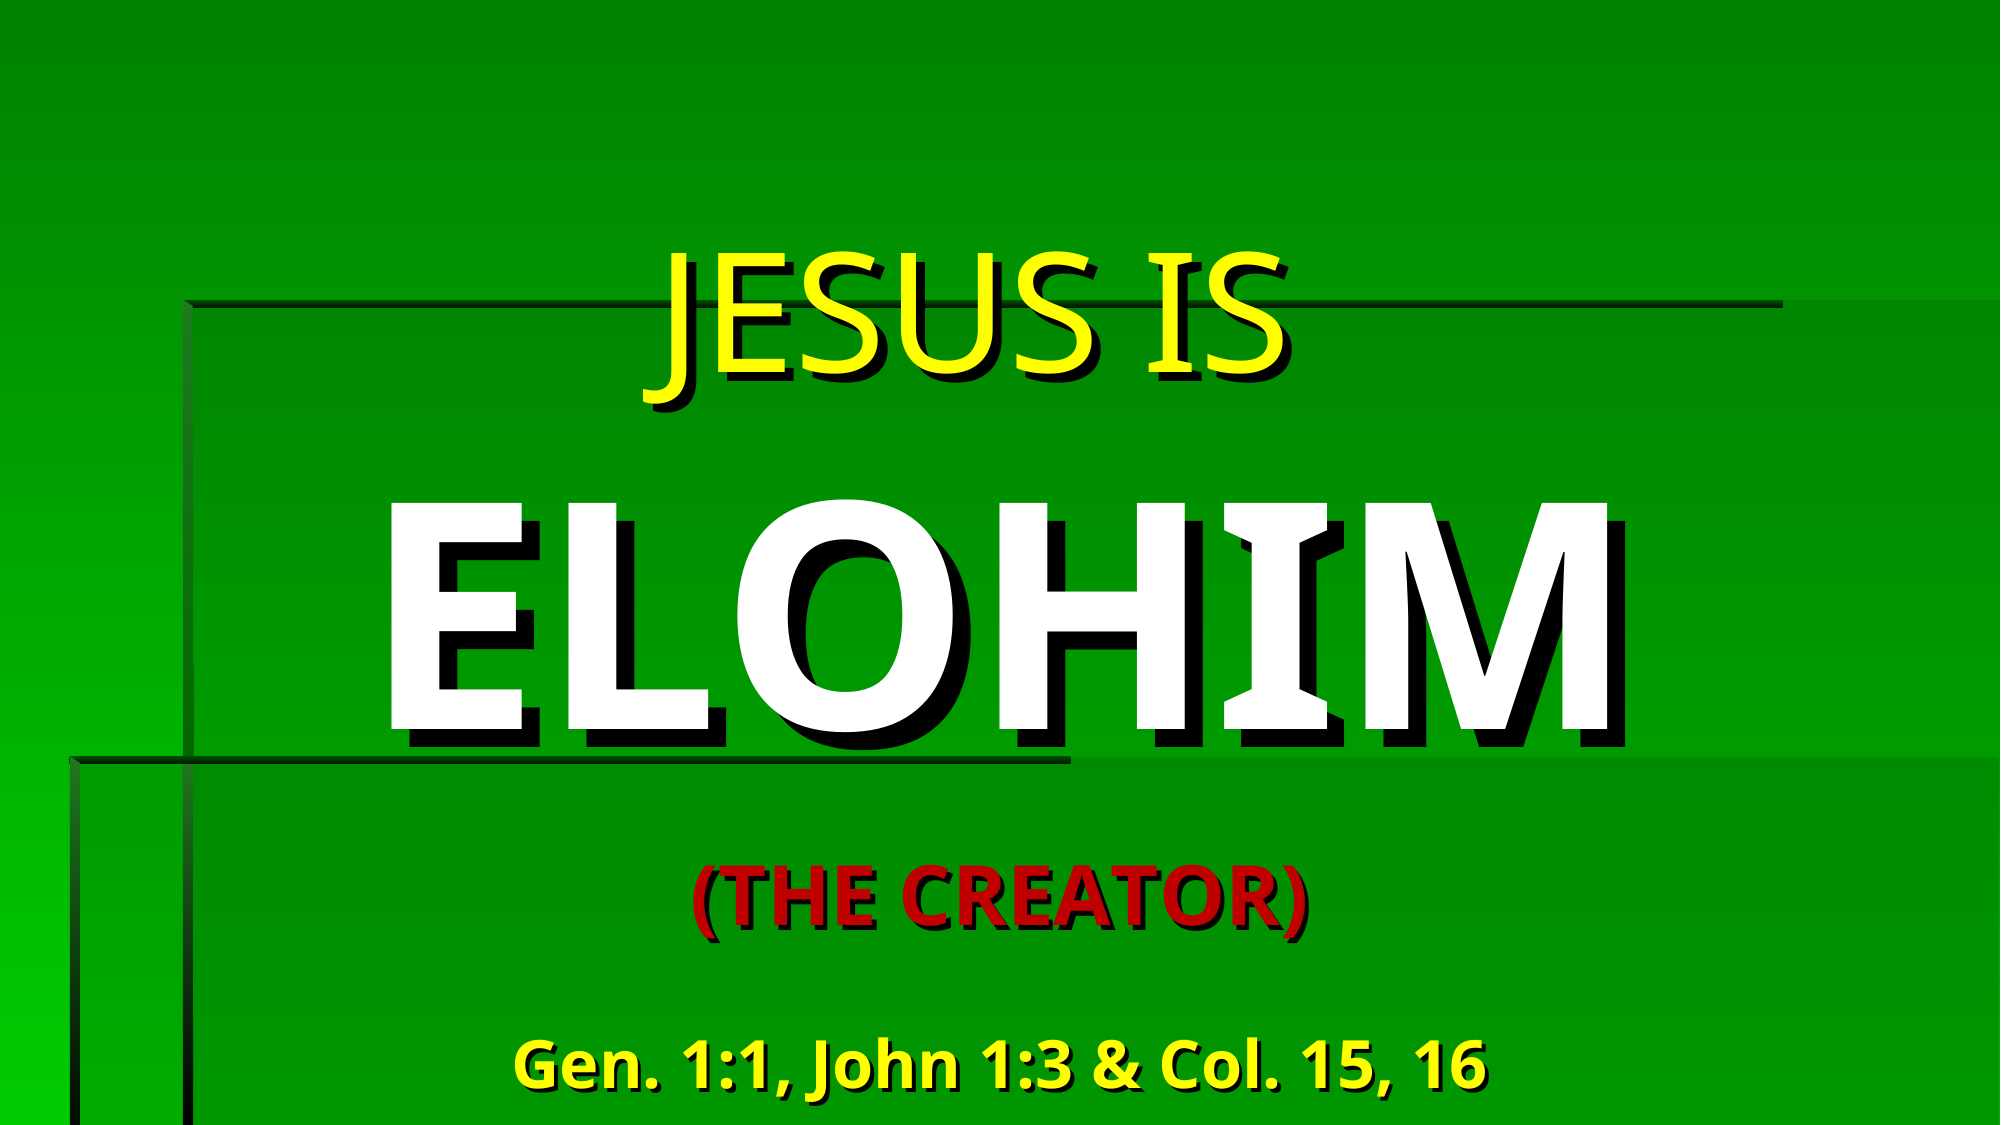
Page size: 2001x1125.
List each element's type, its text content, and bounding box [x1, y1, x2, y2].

title JESUS IS ELOHIM (THE CREATOR) Gen. 1:1, John 1:3 & Col. 15, 16 [249, 0, 1750, 1125]
